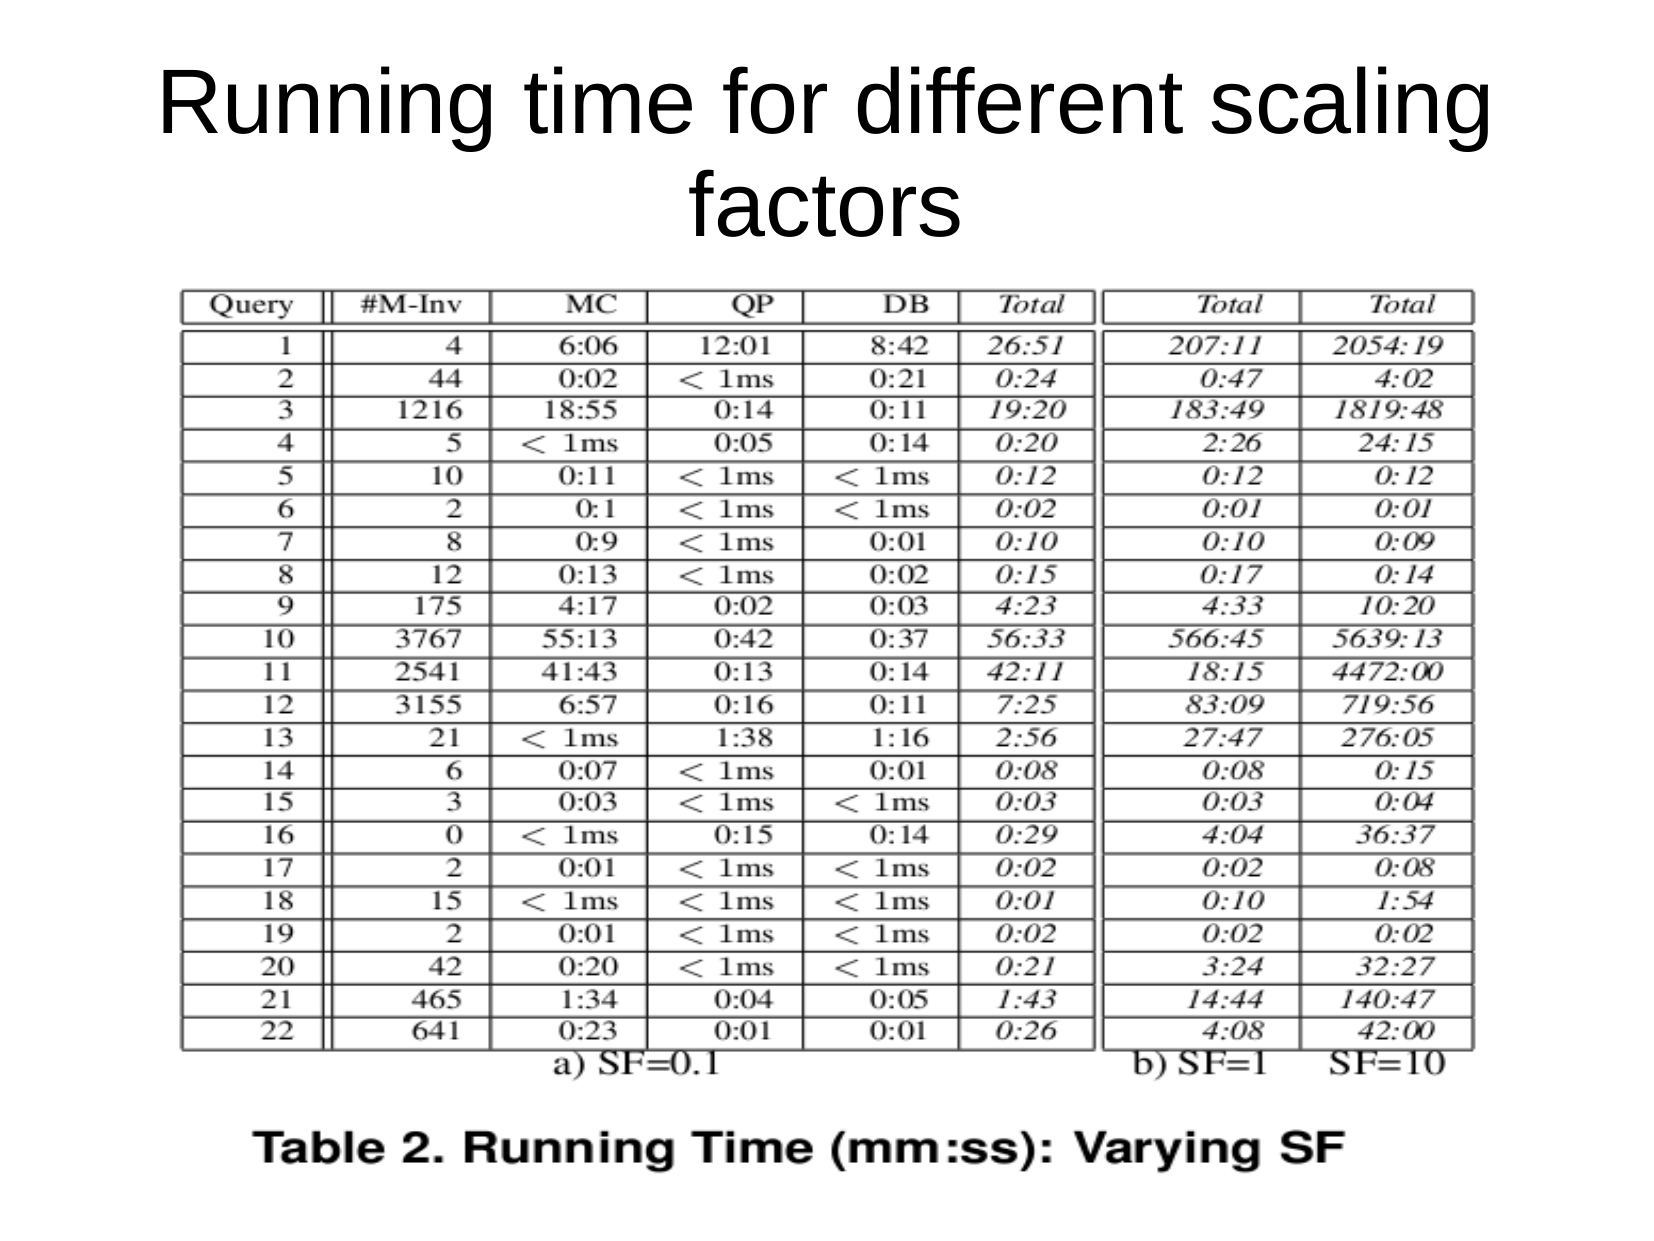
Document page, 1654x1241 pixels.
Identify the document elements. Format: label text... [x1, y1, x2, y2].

picture [161, 275, 1495, 1182]
title Running time for different scaling factors [82, 50, 1571, 256]
